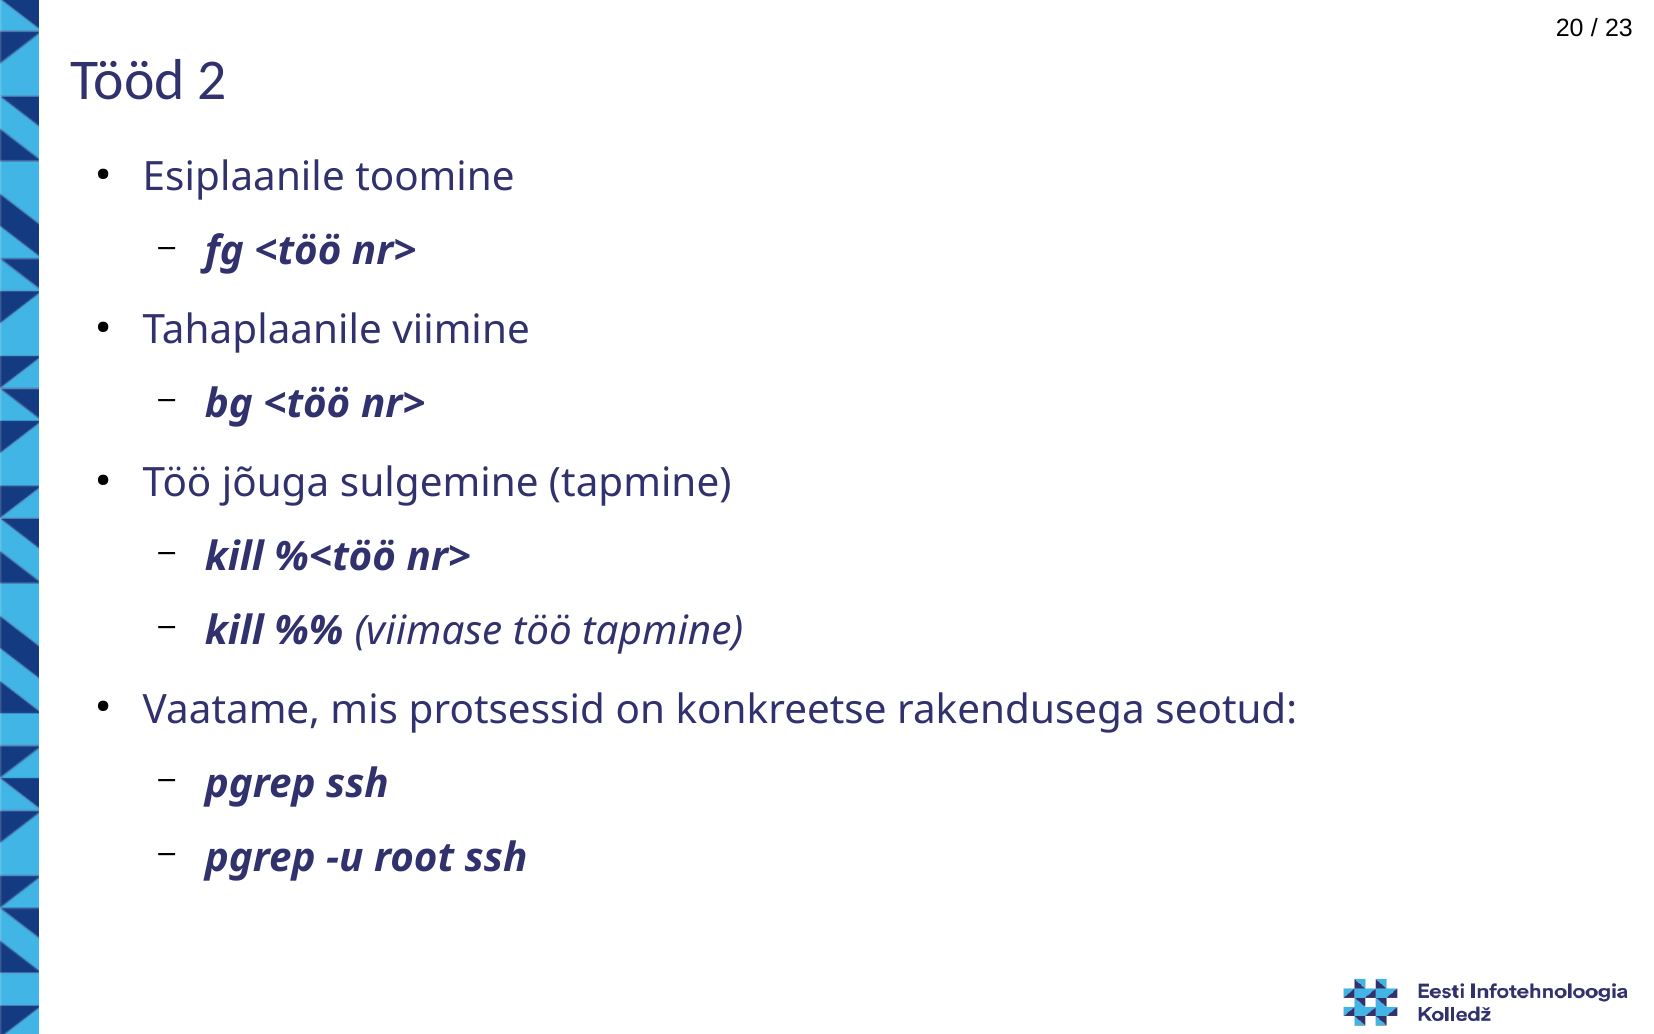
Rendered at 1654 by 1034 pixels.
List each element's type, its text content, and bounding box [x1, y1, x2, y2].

list Esiplaanile toomine fg <töö nr> Tahaplaanile viimine bg <töö nr> Töö jõuga sulgemine (tapmine) kill %<töö nr> kill %% (viimase töö tapmine) Vaatame, mis protsessid on konkreetse rakendusega seotud: pgrep ssh pgrep -u root ssh [80, 147, 1536, 891]
title Tööd 2 [70, 41, 1630, 130]
